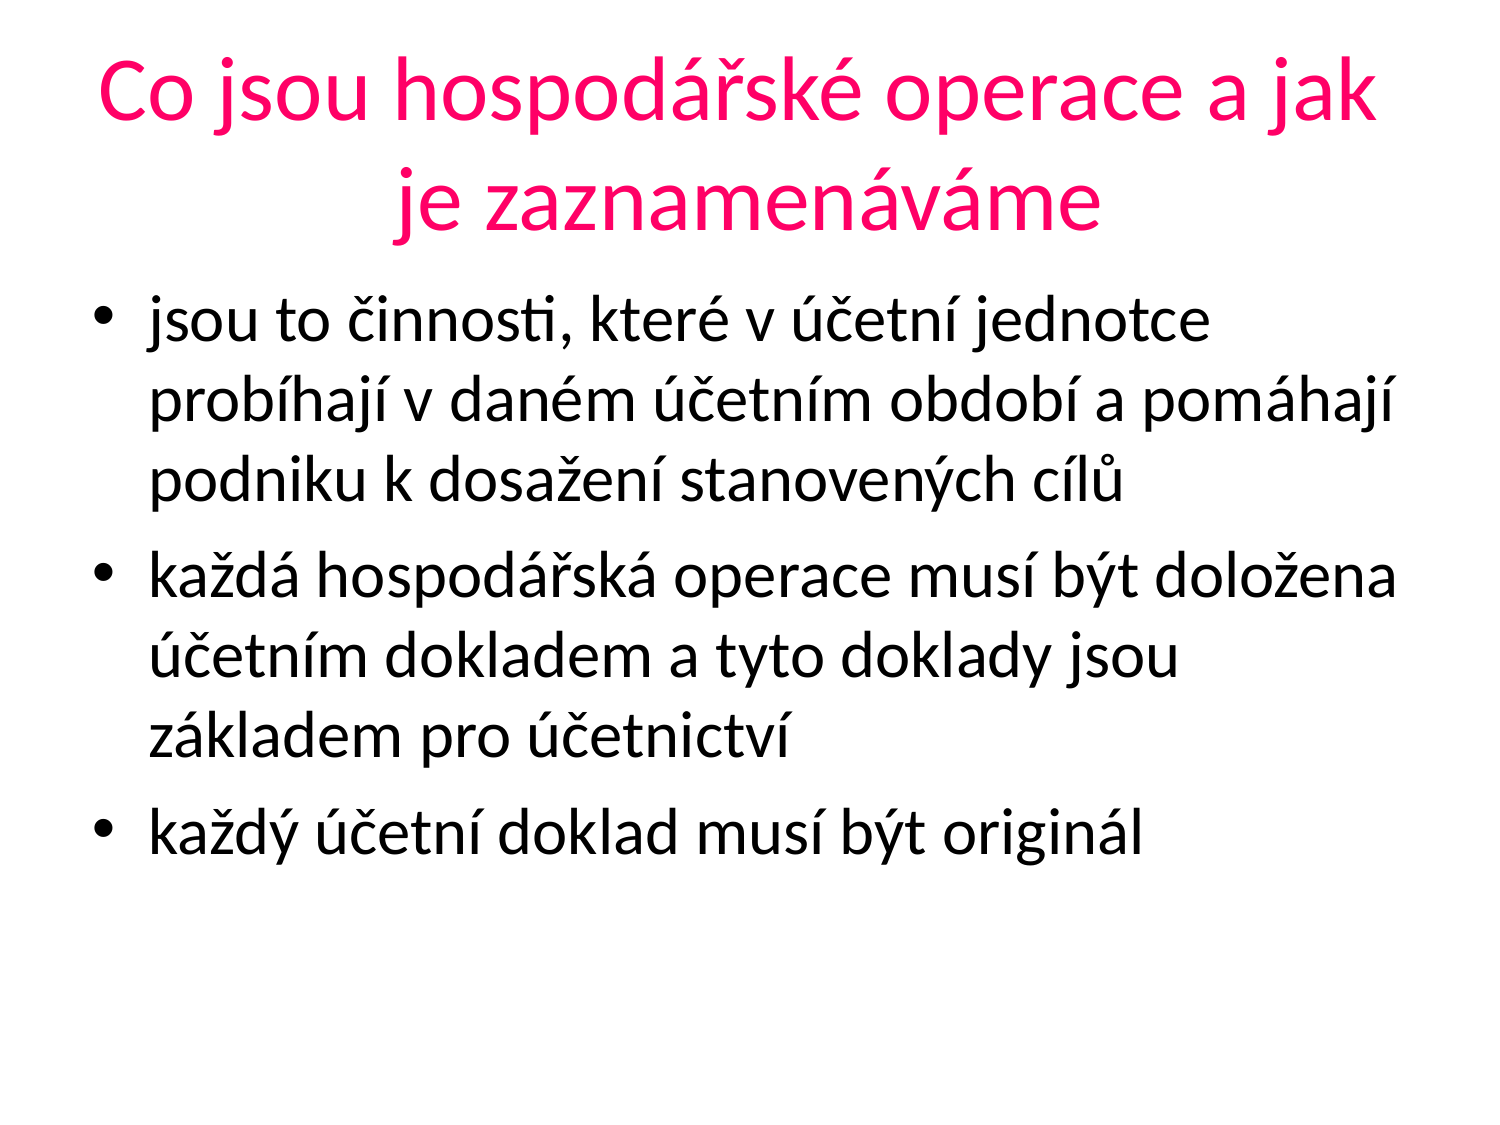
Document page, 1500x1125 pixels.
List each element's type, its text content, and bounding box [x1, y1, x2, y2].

title Co jsou hospodářské operace a jak je zaznamenáváme [75, 21, 1426, 257]
list jsou to činnosti, které v účetní jednotce probíhají v daném účetním období a pomáhají podniku k dosažení stanovených cílů každá hospodářská operace musí být doložena účetním dokladem a tyto doklady jsou základem pro účetnictví každý účetní doklad musí být originál [76, 267, 1427, 1010]
